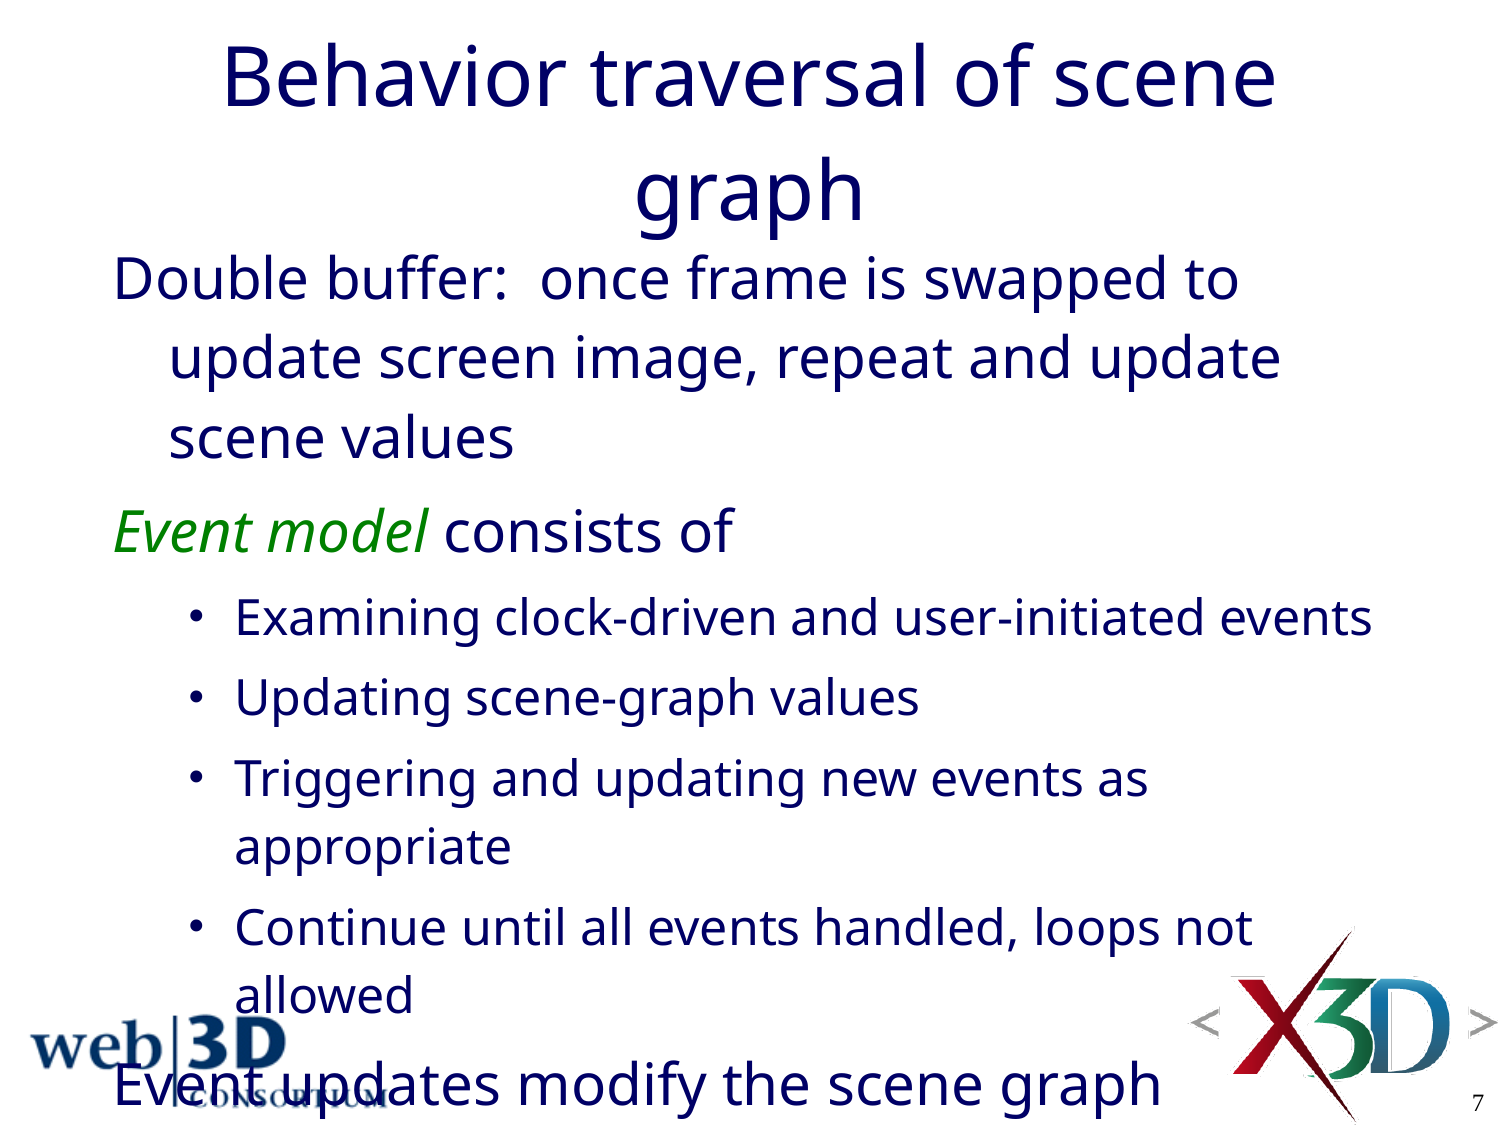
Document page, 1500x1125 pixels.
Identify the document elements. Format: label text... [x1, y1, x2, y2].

picture [12, 998, 413, 1118]
picture [295, 998, 311, 1010]
list Double buffer: once frame is swapped to update screen image, repeat and update scene values Event model consists of Examining clock-driven and user-initiated events Updating scene-graph values Triggering and updating new events as appropriate Continue until all events handled, loops not allowed Event updates modify the scene graph Changing rendering properties, or Generating further event outputs [112, 237, 1388, 986]
picture [343, 998, 348, 1008]
picture [325, 1077, 342, 1101]
picture [325, 998, 330, 1008]
title Behavior traversal of scene graph [112, 44, 1388, 218]
picture [241, 1000, 254, 1010]
picture [391, 998, 406, 1010]
picture [394, 1090, 409, 1101]
picture [1187, 926, 1500, 1125]
